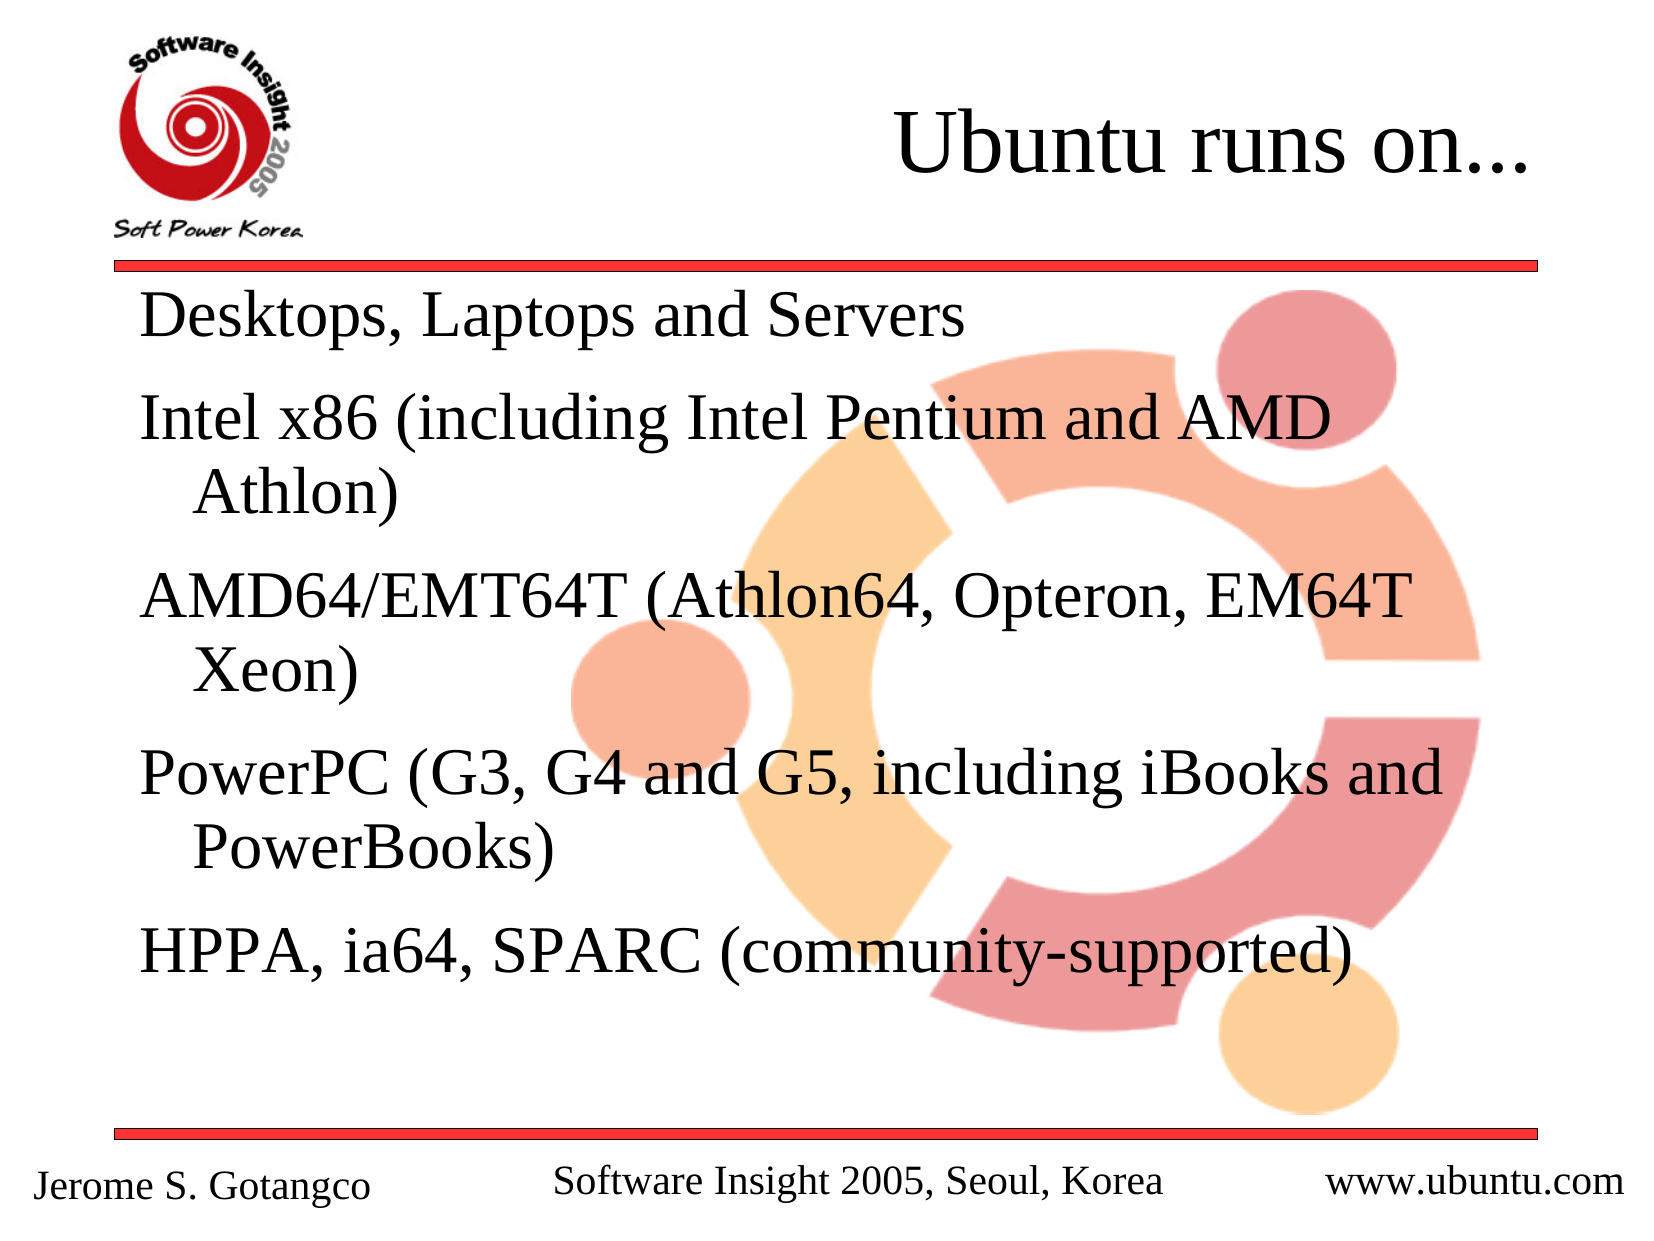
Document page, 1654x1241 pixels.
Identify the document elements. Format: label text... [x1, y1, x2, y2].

list Desktops, Laptops and Servers Intel x86 (including Intel Pentium and AMD Athlon) AMD64/EMT64T (Athlon64, Opteron, EM64T Xeon) PowerPC (G3, G4 and G5, including iBooks and PowerBooks) HPPA, ia64, SPARC (community-supported) [121, 276, 1534, 1128]
picture [114, 36, 303, 238]
title Ubuntu runs on... [334, 37, 1534, 246]
